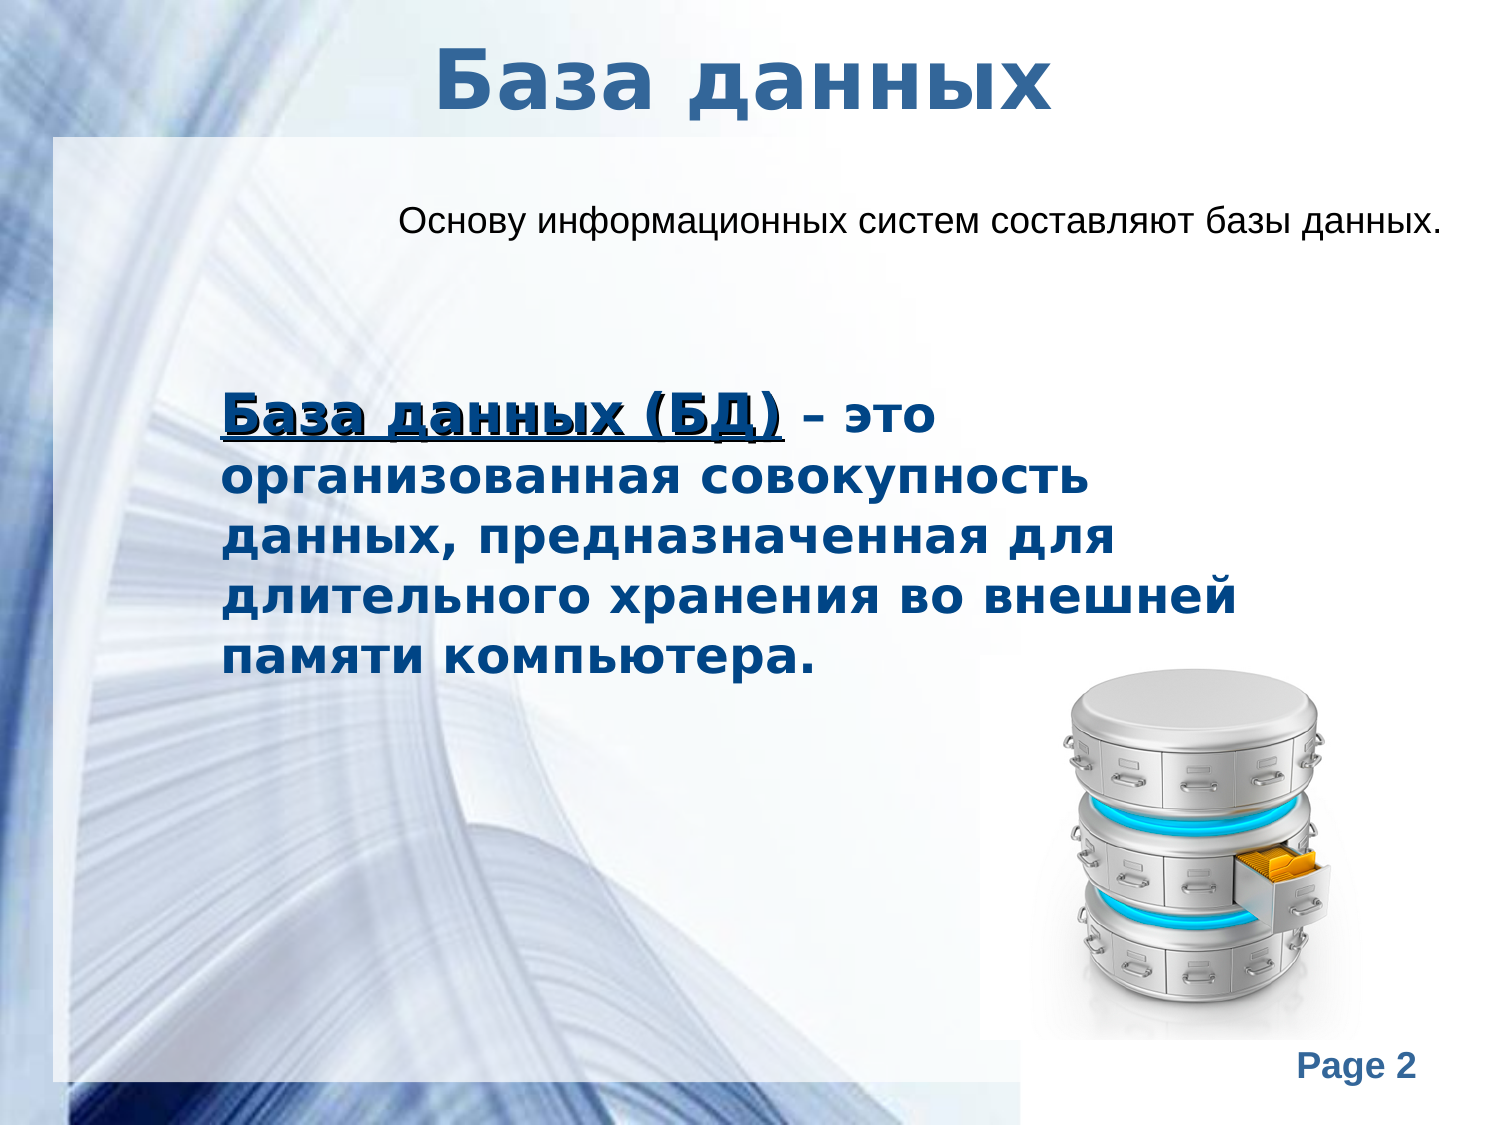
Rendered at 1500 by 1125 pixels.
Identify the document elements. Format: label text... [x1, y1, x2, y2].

picture [0, 0, 1500, 1125]
text_box Основу информационных систем составляют базы данных. [383, 188, 1453, 249]
text_box База данных [417, 19, 1069, 134]
text_box База данных (БД) – это организованная совокупность данных, предназначенная для длительного хранения во внешней памяти компьютера. [205, 371, 1340, 778]
